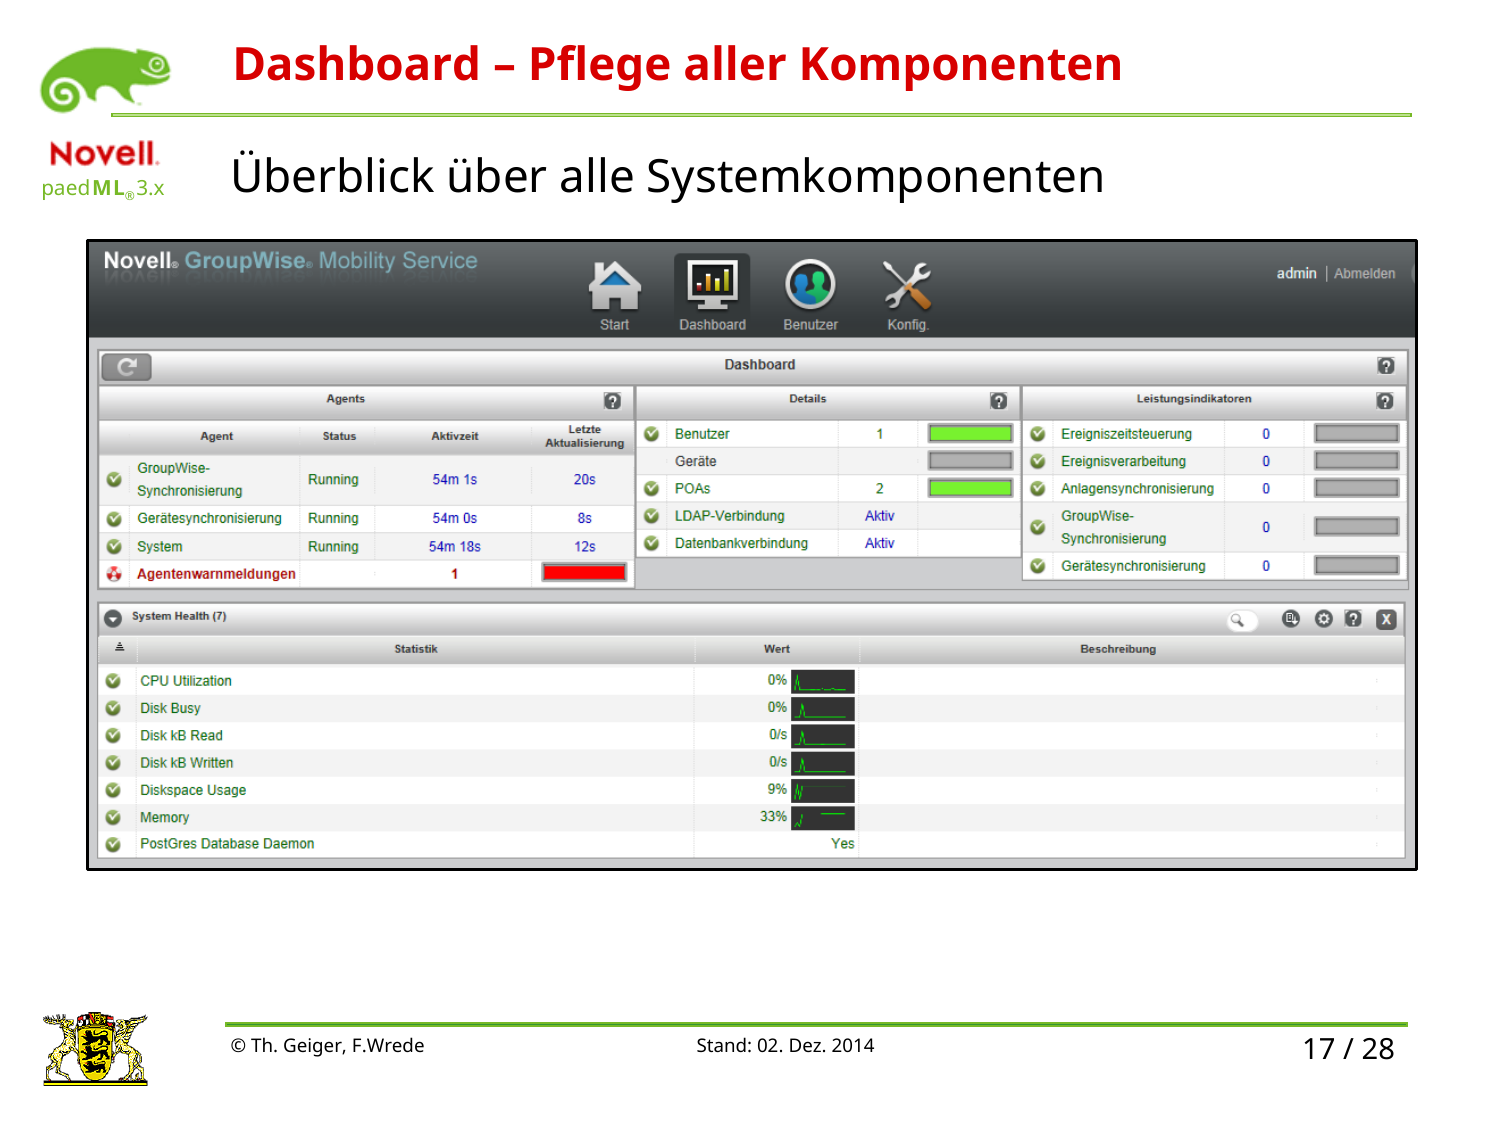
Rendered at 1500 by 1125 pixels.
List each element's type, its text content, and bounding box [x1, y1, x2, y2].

picture [88, 242, 1416, 869]
list Überblick über alle Systemkomponenten [230, 143, 1418, 213]
picture [26, 30, 184, 188]
picture [41, 1011, 148, 1088]
title Dashboard – Pflege aller Komponenten [232, 0, 1388, 126]
